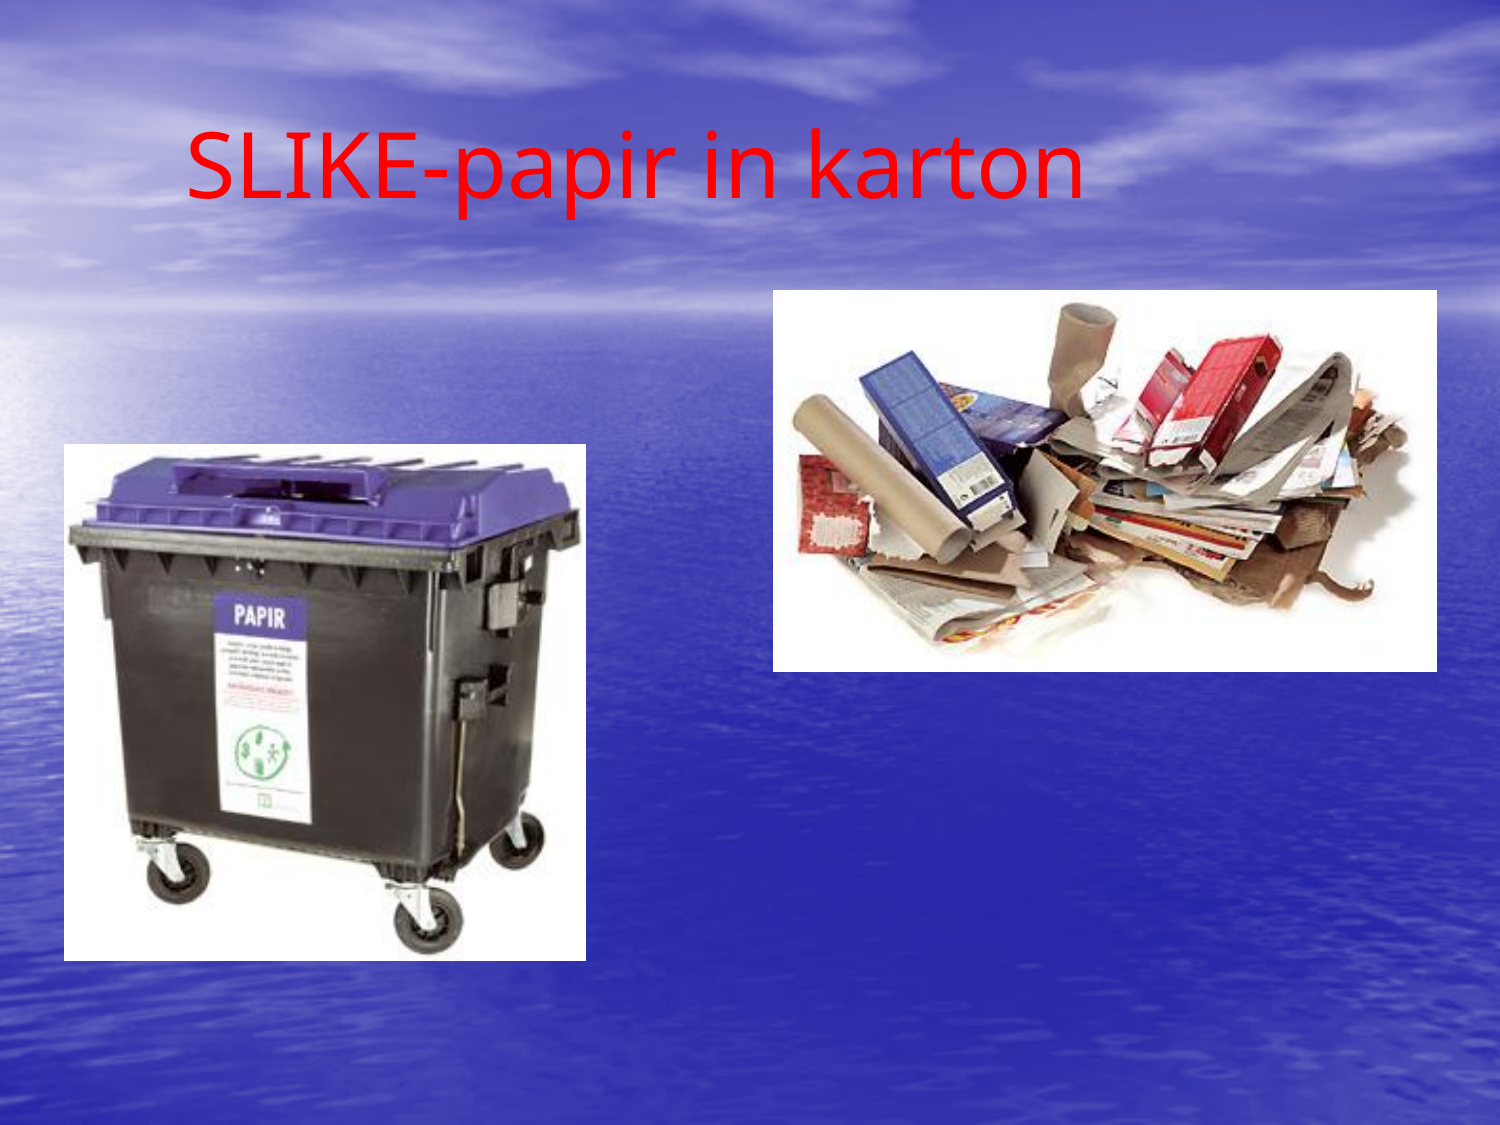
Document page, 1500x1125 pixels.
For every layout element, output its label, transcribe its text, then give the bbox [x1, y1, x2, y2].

title SLIKE-papir in karton [75, 47, 1425, 275]
picture [0, 0, 1500, 1125]
